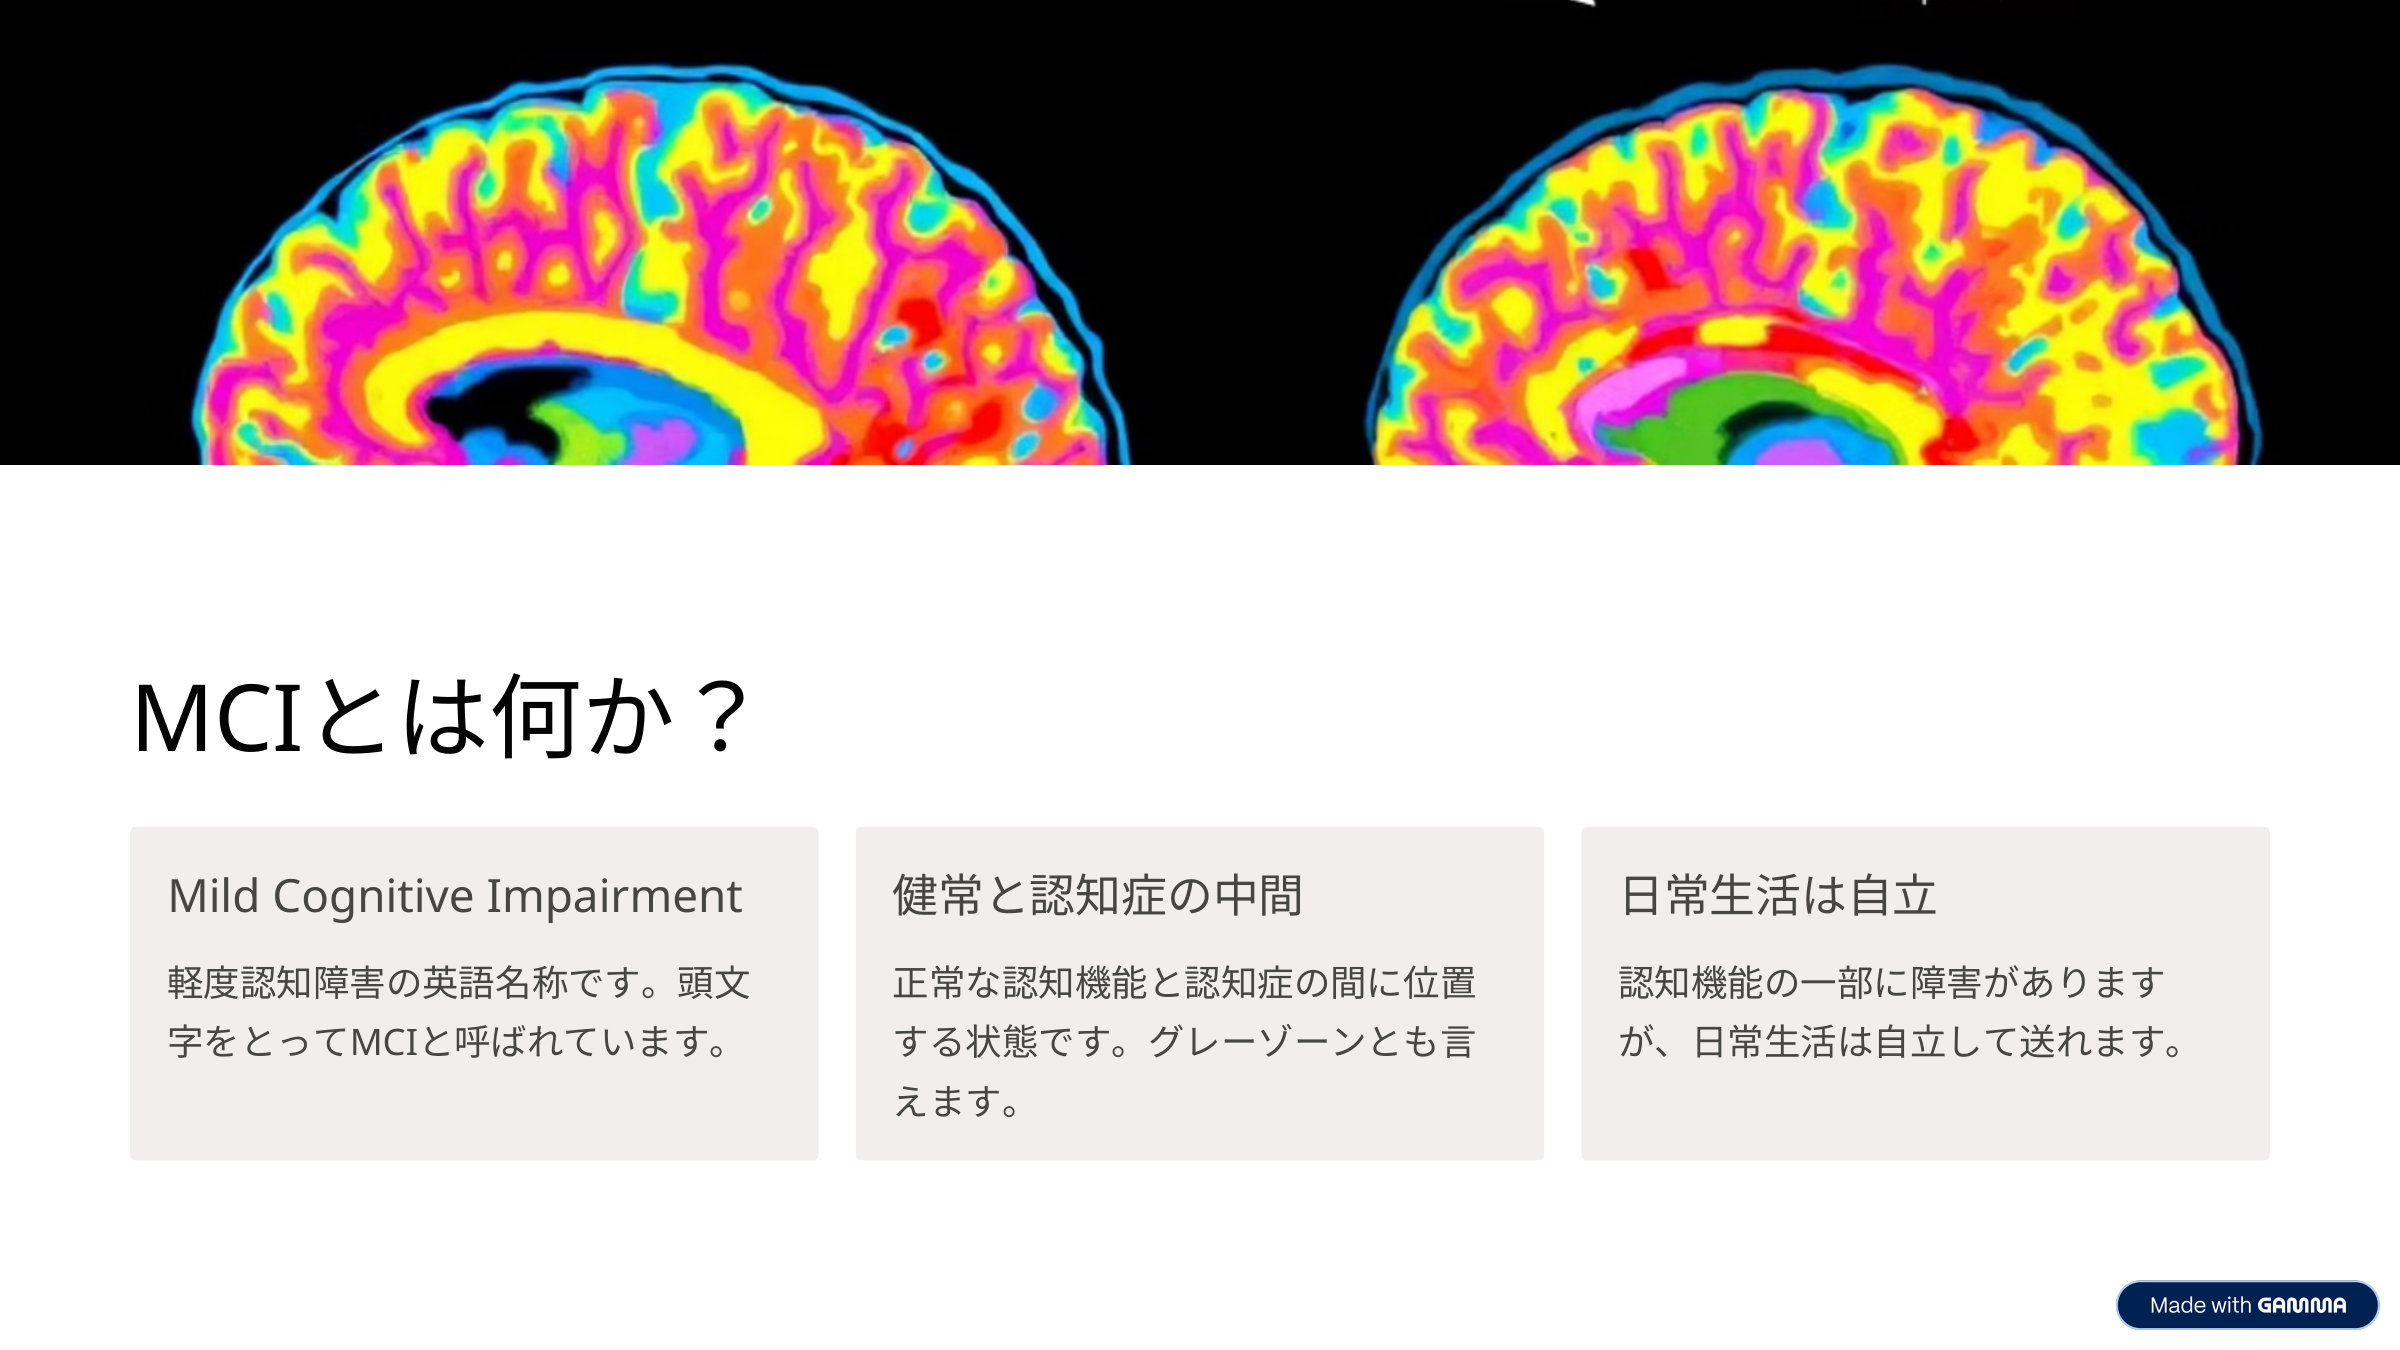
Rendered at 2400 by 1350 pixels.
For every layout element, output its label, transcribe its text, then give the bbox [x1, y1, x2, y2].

picture [2106, 1271, 2389, 1339]
picture [1865, 454, 1876, 466]
text_box [1581, 826, 2270, 1161]
text_box 正常な認知機能と認知症の間に位置する状態です。グレーゾーンとも言えます。 [892, 944, 1507, 1123]
text_box 認知機能の一部に障害がありますが、日常生活は自立して送れます。 [1618, 944, 2233, 1064]
text_box MCIとは何か？ [130, 654, 1061, 772]
text_box [855, 826, 1545, 1161]
text_box 軽度認知障害の英語名称です。頭文字をとってMCIと呼ばれています。 [167, 944, 782, 1064]
picture [1739, 421, 1865, 466]
picture [0, 0, 2400, 466]
text_box 日常生活は自立 [1618, 863, 2084, 923]
text_box [130, 826, 819, 1161]
text_box Mild Cognitive Impairment [167, 863, 758, 923]
text_box 健常と認知症の中間 [892, 863, 1359, 923]
